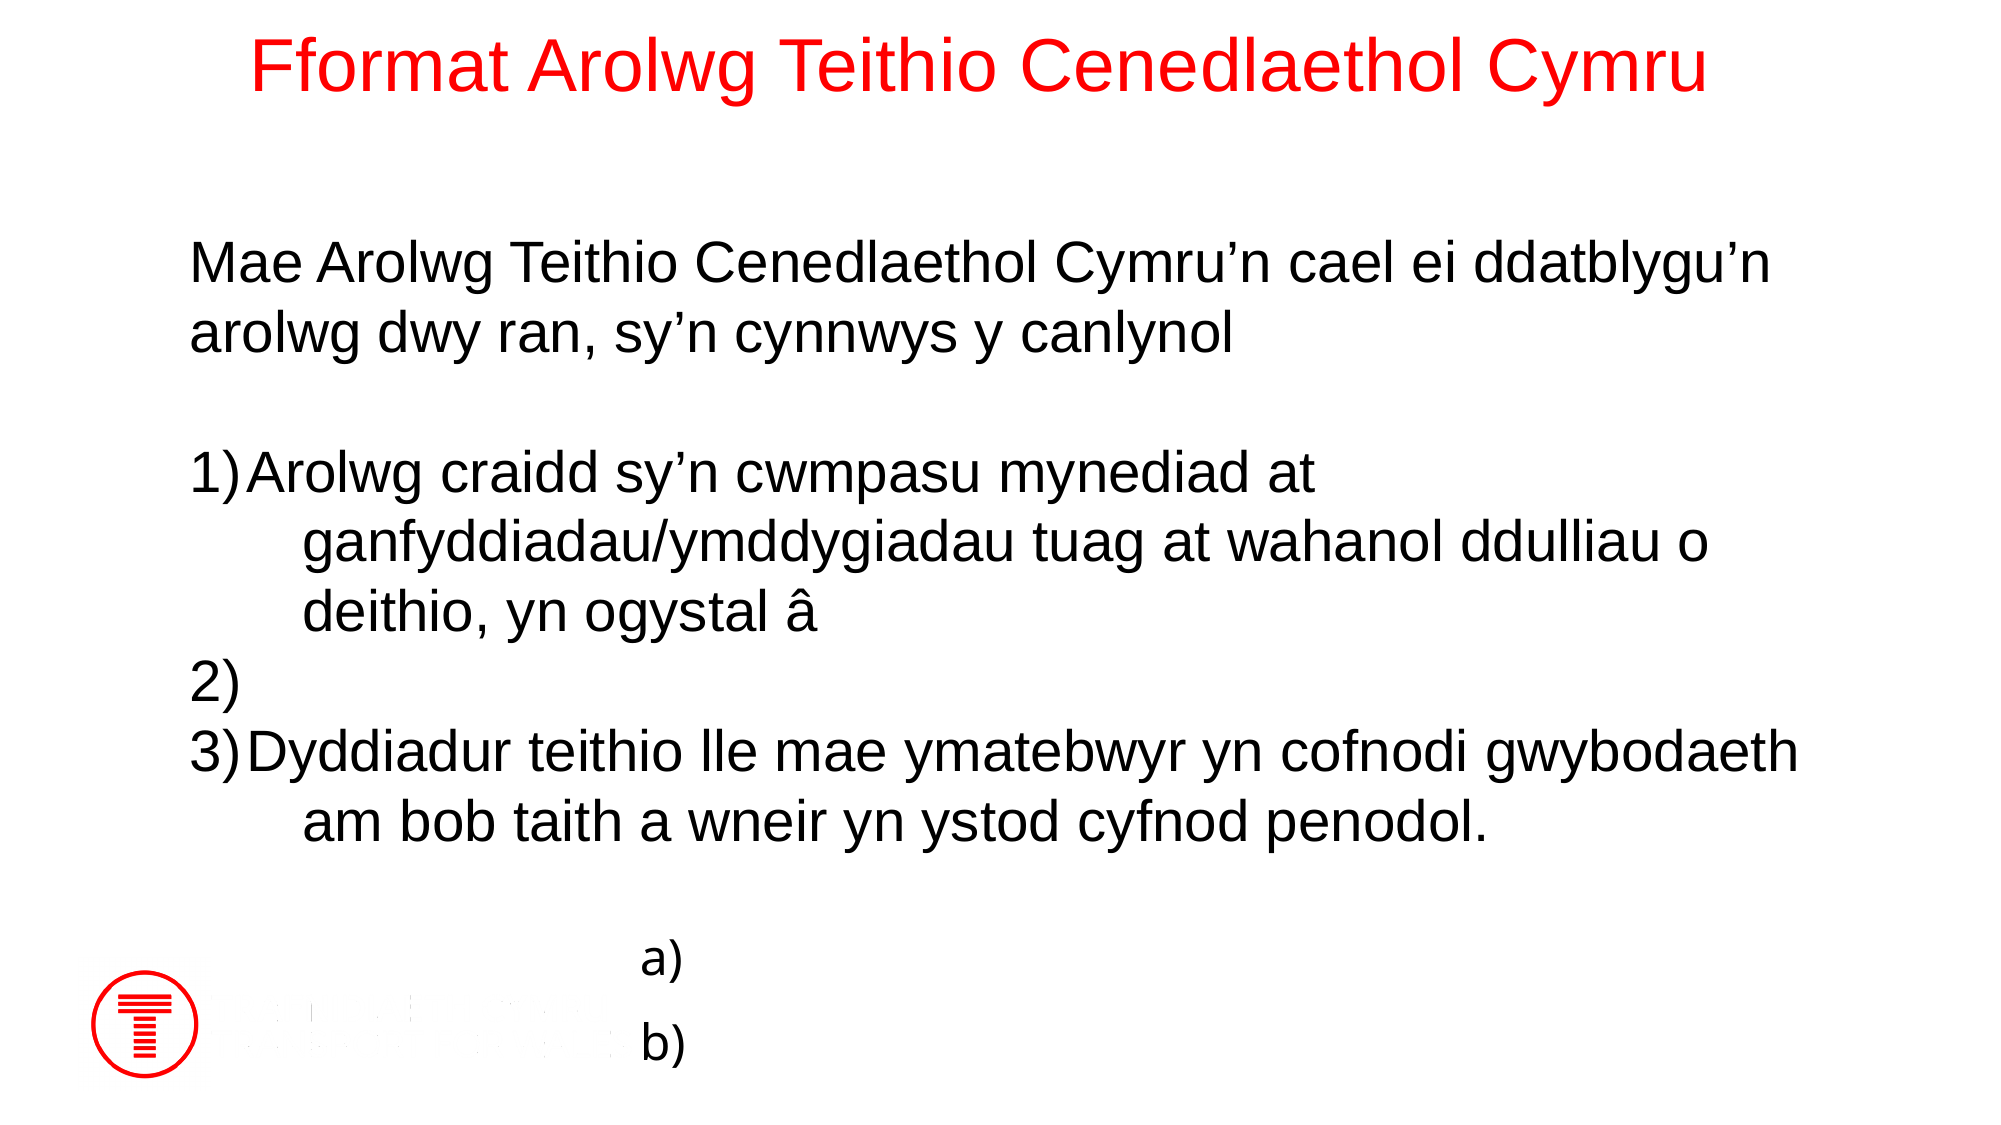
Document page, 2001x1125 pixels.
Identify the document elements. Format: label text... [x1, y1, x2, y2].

text_box Fformat Arolwg Teithio Cenedlaethol Cymru [45, 25, 1916, 110]
list Mae Arolwg Teithio Cenedlaethol Cymru’n cael ei ddatblygu’n arolwg dwy ran, sy’n cynnwys y canlynol Arolwg craidd sy’n cwmpasu mynediad at ganfyddiadau/ymddygiadau tuag at wahanol ddulliau o deithio, yn ogystal â Dyddiadur teithio lle mae ymatebwyr yn cofnodi gwybodaeth am bob taith a wneir yn ystod cyfnod penodol. [174, 216, 1825, 909]
